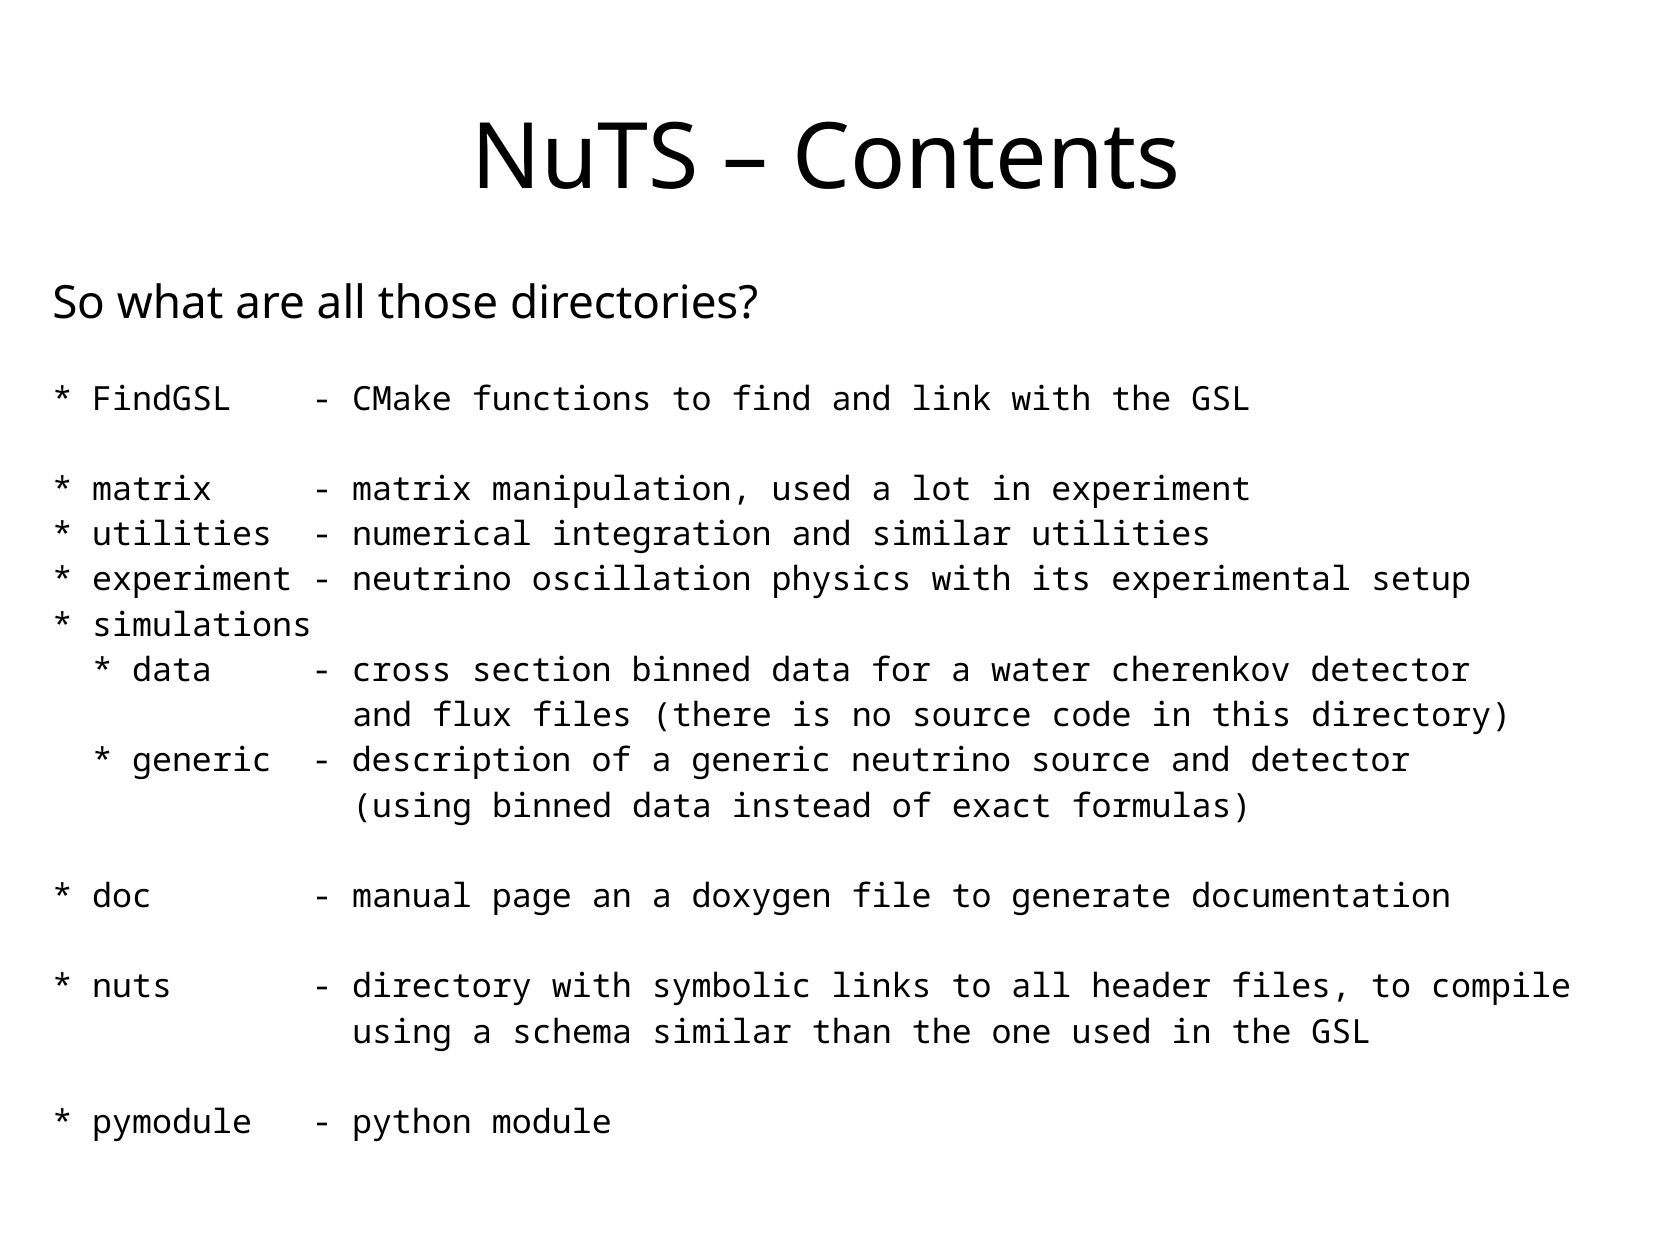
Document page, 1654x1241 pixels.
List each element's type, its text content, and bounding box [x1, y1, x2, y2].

title NuTS – Contents [82, 56, 1571, 250]
text_box So what are all those directories? * FindGSL - CMake functions to find and link with the GSL * matrix - matrix manipulation, used a lot in experiment * utilities - numerical integration and similar utilities * experiment - neutrino oscillation physics with its experimental setup * simulations * data - cross section binned data for a water cherenkov detector and flux files (there is no source code in this directory) * generic - description of a generic neutrino source and detector (using binned data instead of exact formulas) * doc - manual page an a doxygen file to generate documentation * nuts - directory with symbolic links to all header files, to compile using a schema similar than the one used in the GSL * pymodule - python module [37, 262, 1613, 1093]
